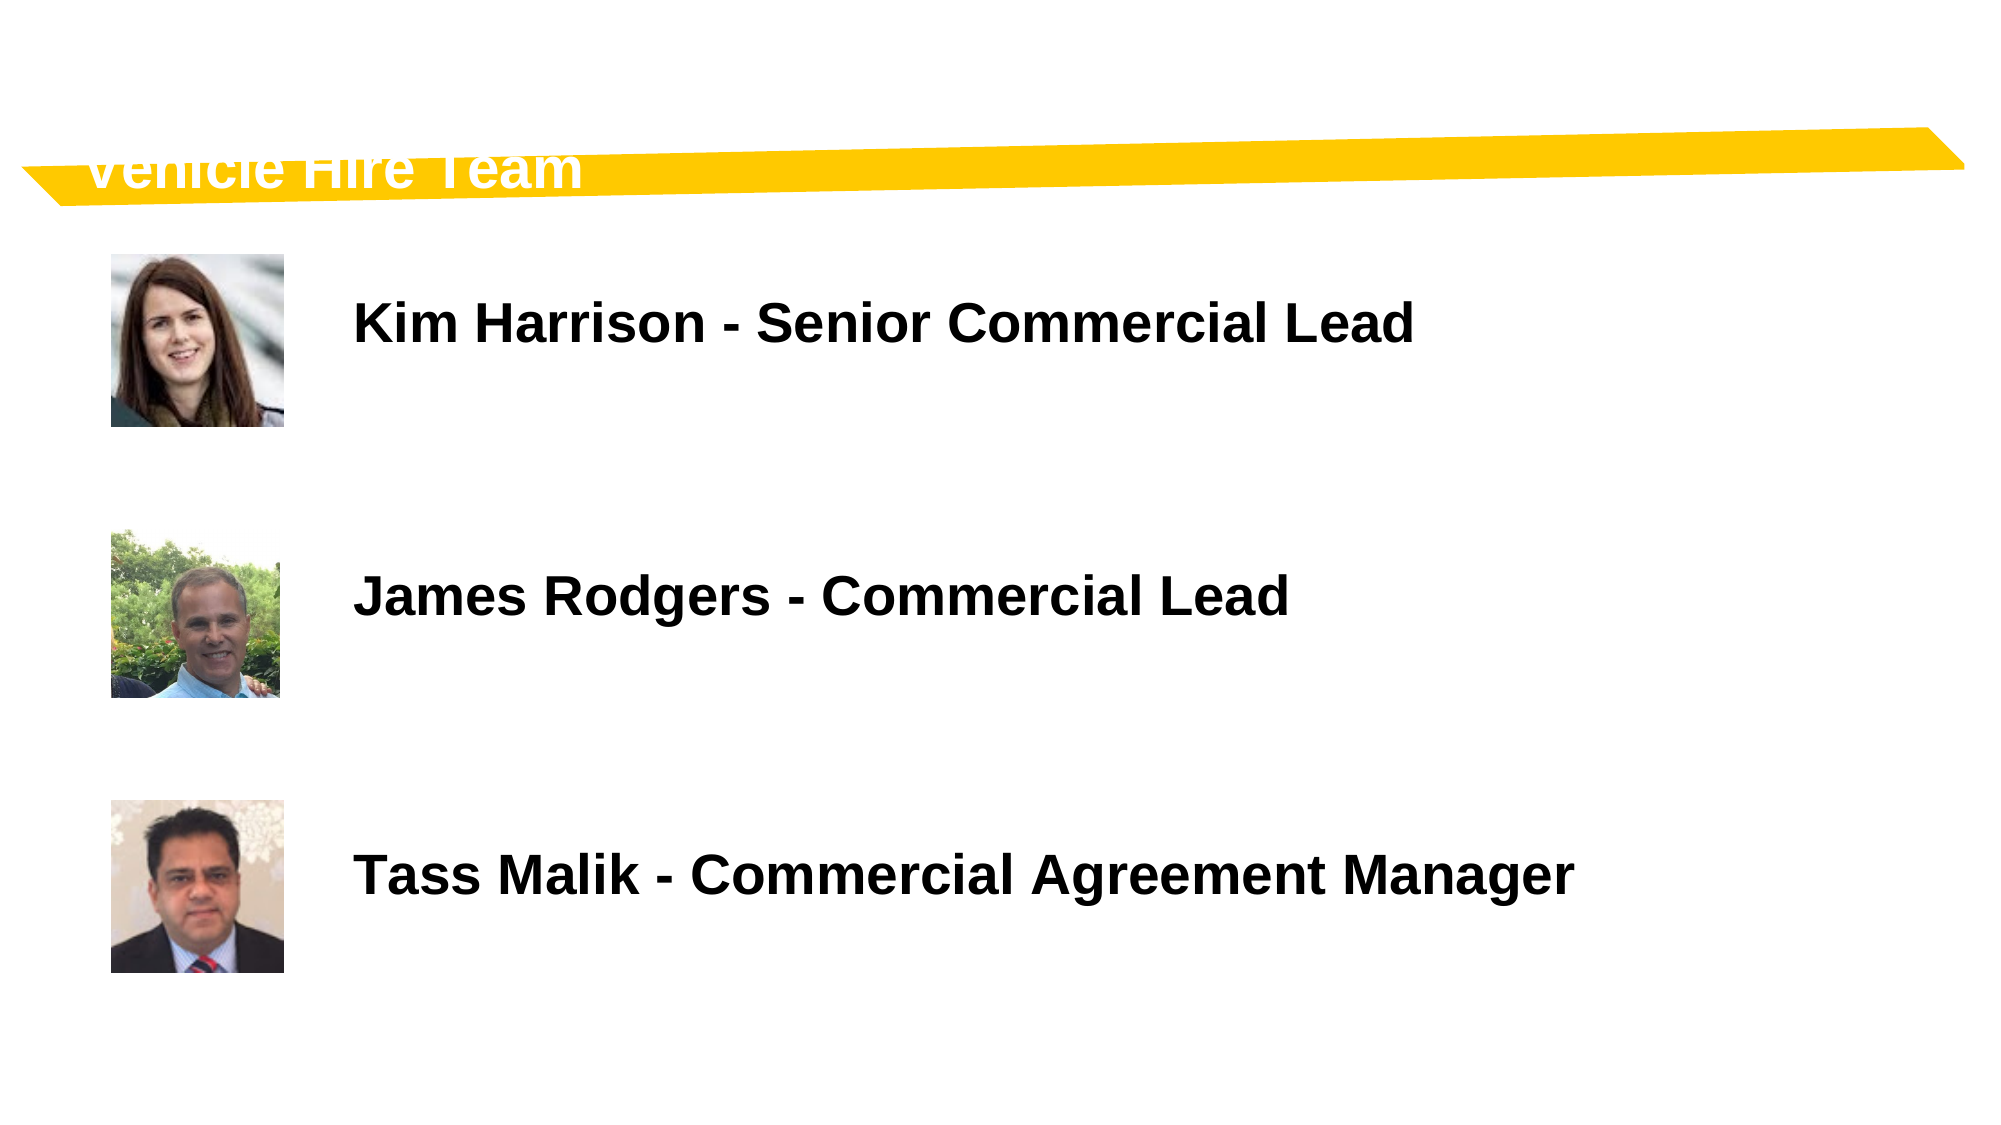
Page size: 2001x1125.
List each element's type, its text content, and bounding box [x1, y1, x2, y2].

text_box James Rodgers - Commercial Lead [333, 544, 1517, 683]
picture [111, 800, 284, 973]
text_box Tass Malik - Commercial Agreement Manager [333, 817, 1750, 956]
picture [111, 529, 280, 698]
text_box Vehicle Hire Team [62, 115, 1634, 255]
text_box Kim Harrison - Senior Commercial Lead [333, 270, 1517, 410]
picture [111, 254, 284, 427]
